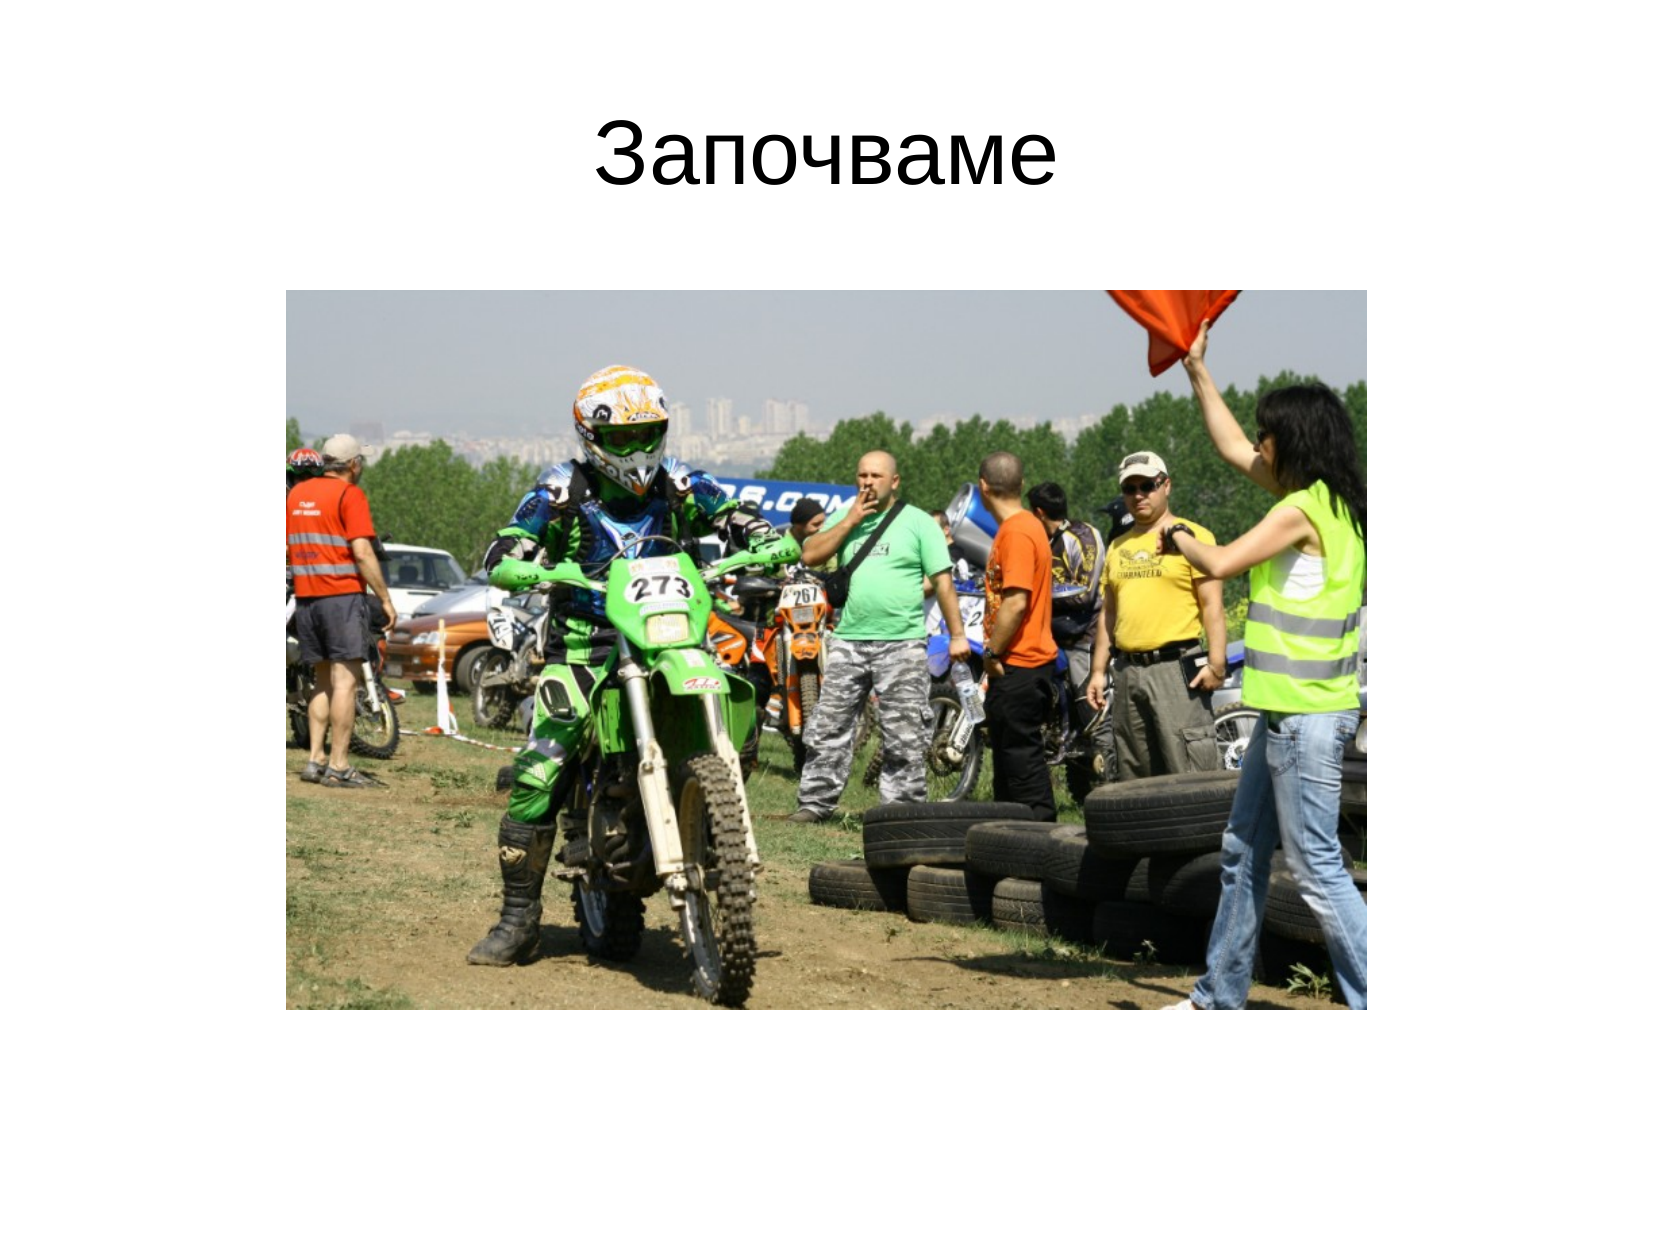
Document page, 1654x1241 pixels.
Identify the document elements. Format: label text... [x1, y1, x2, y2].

title Започваме [82, 49, 1571, 257]
picture [286, 290, 1367, 1010]
